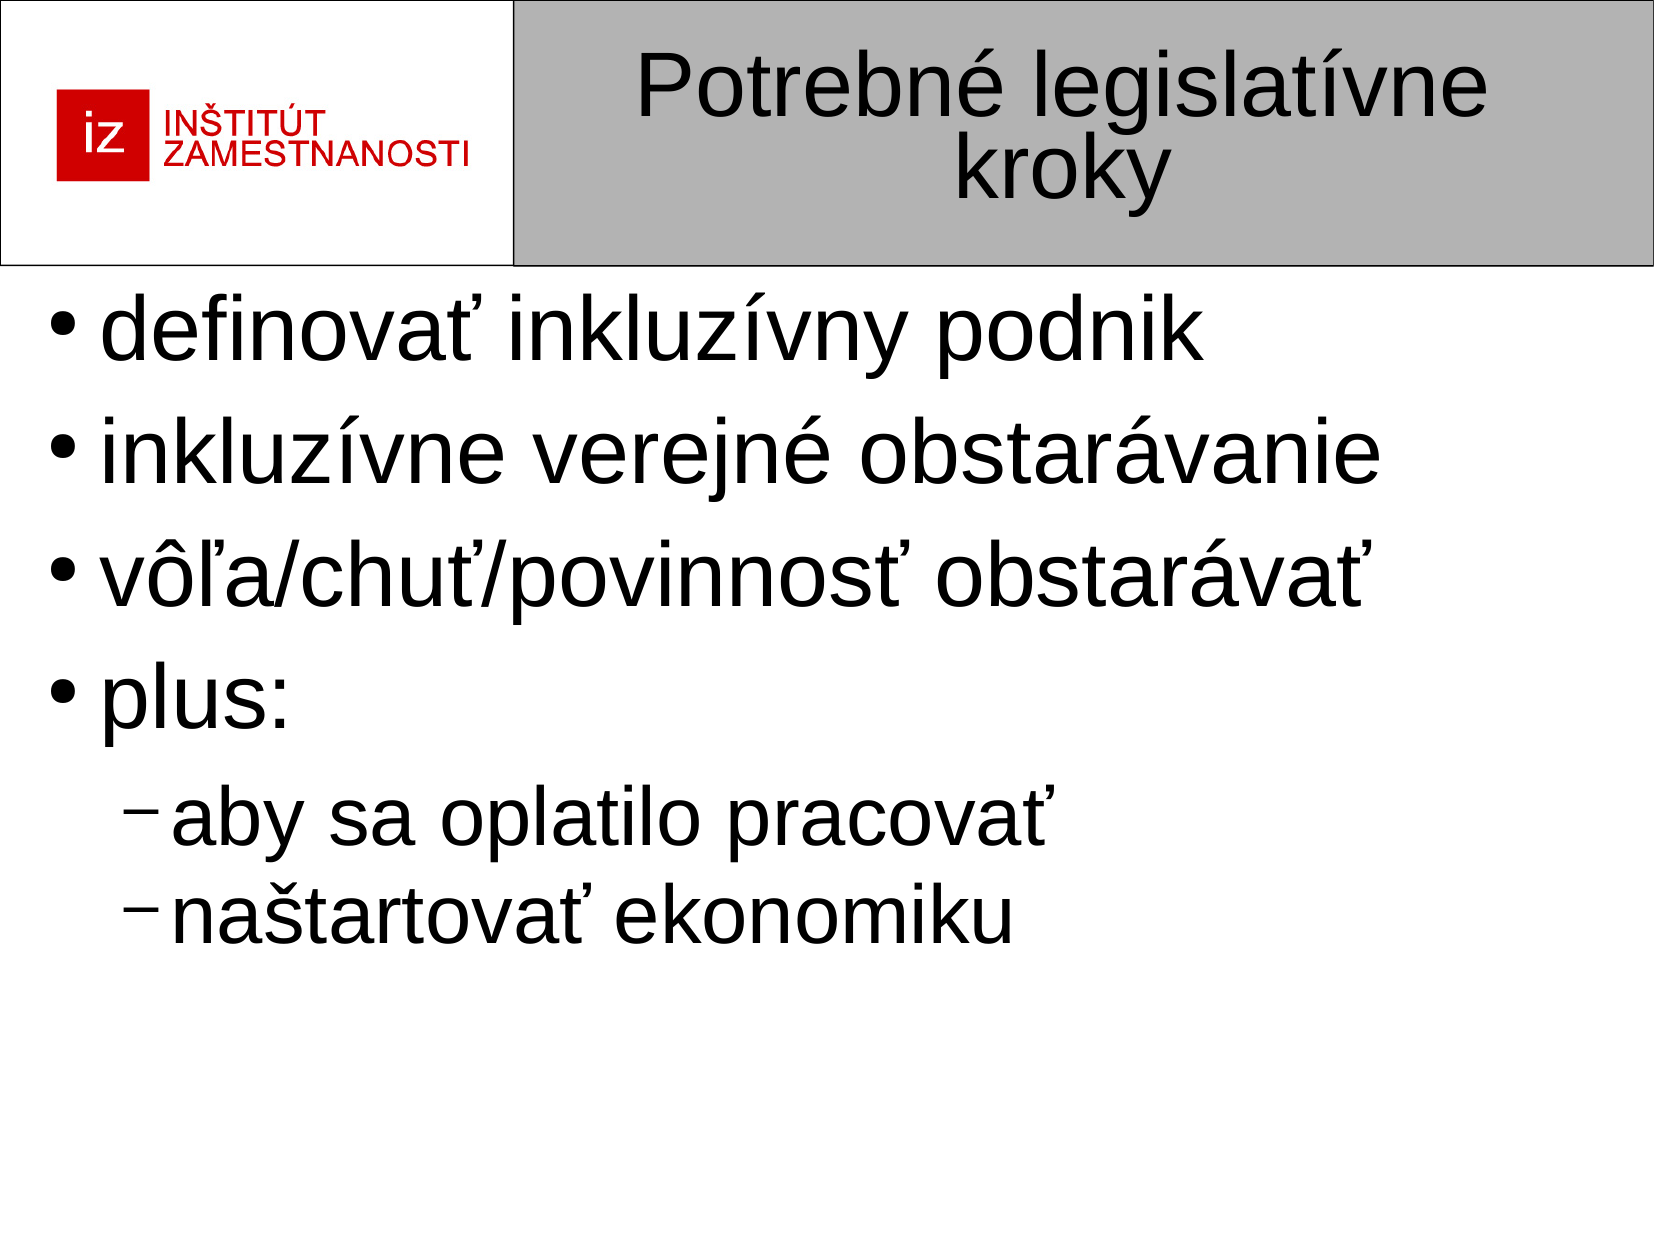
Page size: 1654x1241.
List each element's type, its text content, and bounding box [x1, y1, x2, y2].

title Potrebné legislatívne kroky [561, 37, 1565, 229]
picture [5, 8, 512, 257]
list definovať inkluzívny podnik inkluzívne verejné obstarávanie vôľa/chuť/povinnosť obstarávať plus: aby sa oplatilo pracovať naštartovať ekonomiku [29, 295, 1625, 1211]
